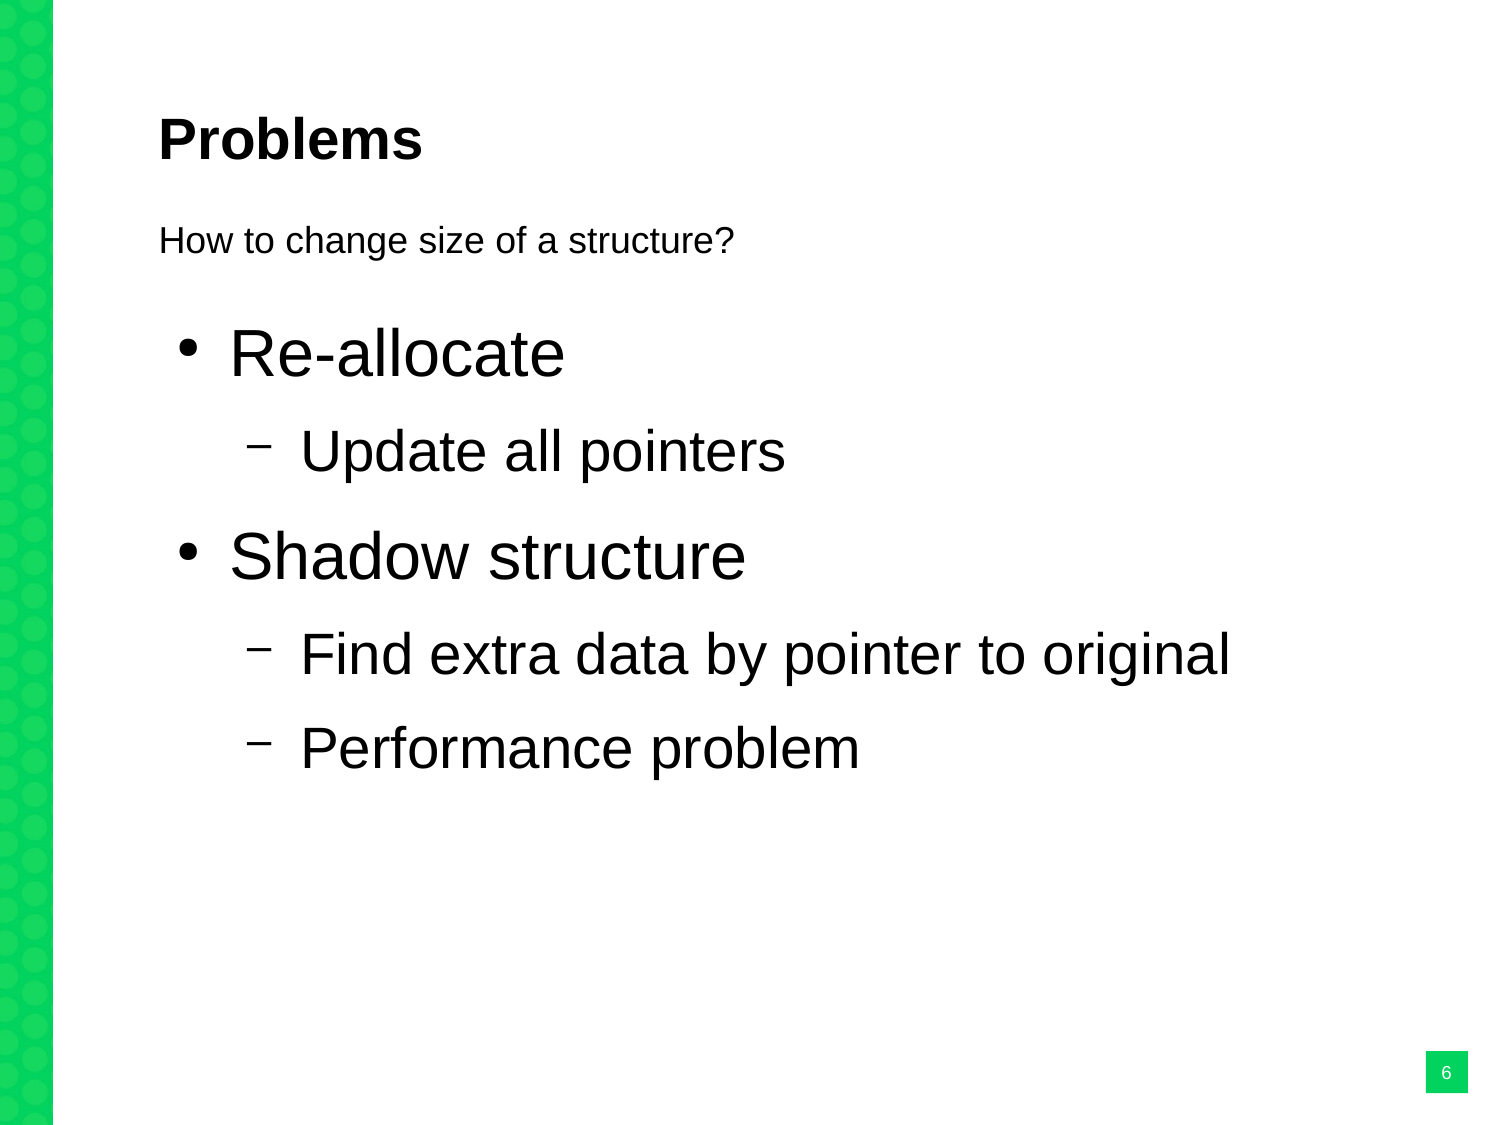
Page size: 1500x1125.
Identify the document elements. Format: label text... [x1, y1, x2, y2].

text_box <number> [1425, 1051, 1468, 1094]
title Problems [143, 94, 1397, 180]
list How to change size of a structure? [143, 202, 1397, 274]
list Re-allocate Update all pointers Shadow structure Find extra data by pointer to original Performance problem [143, 302, 1397, 1021]
picture [0, 0, 53, 1125]
